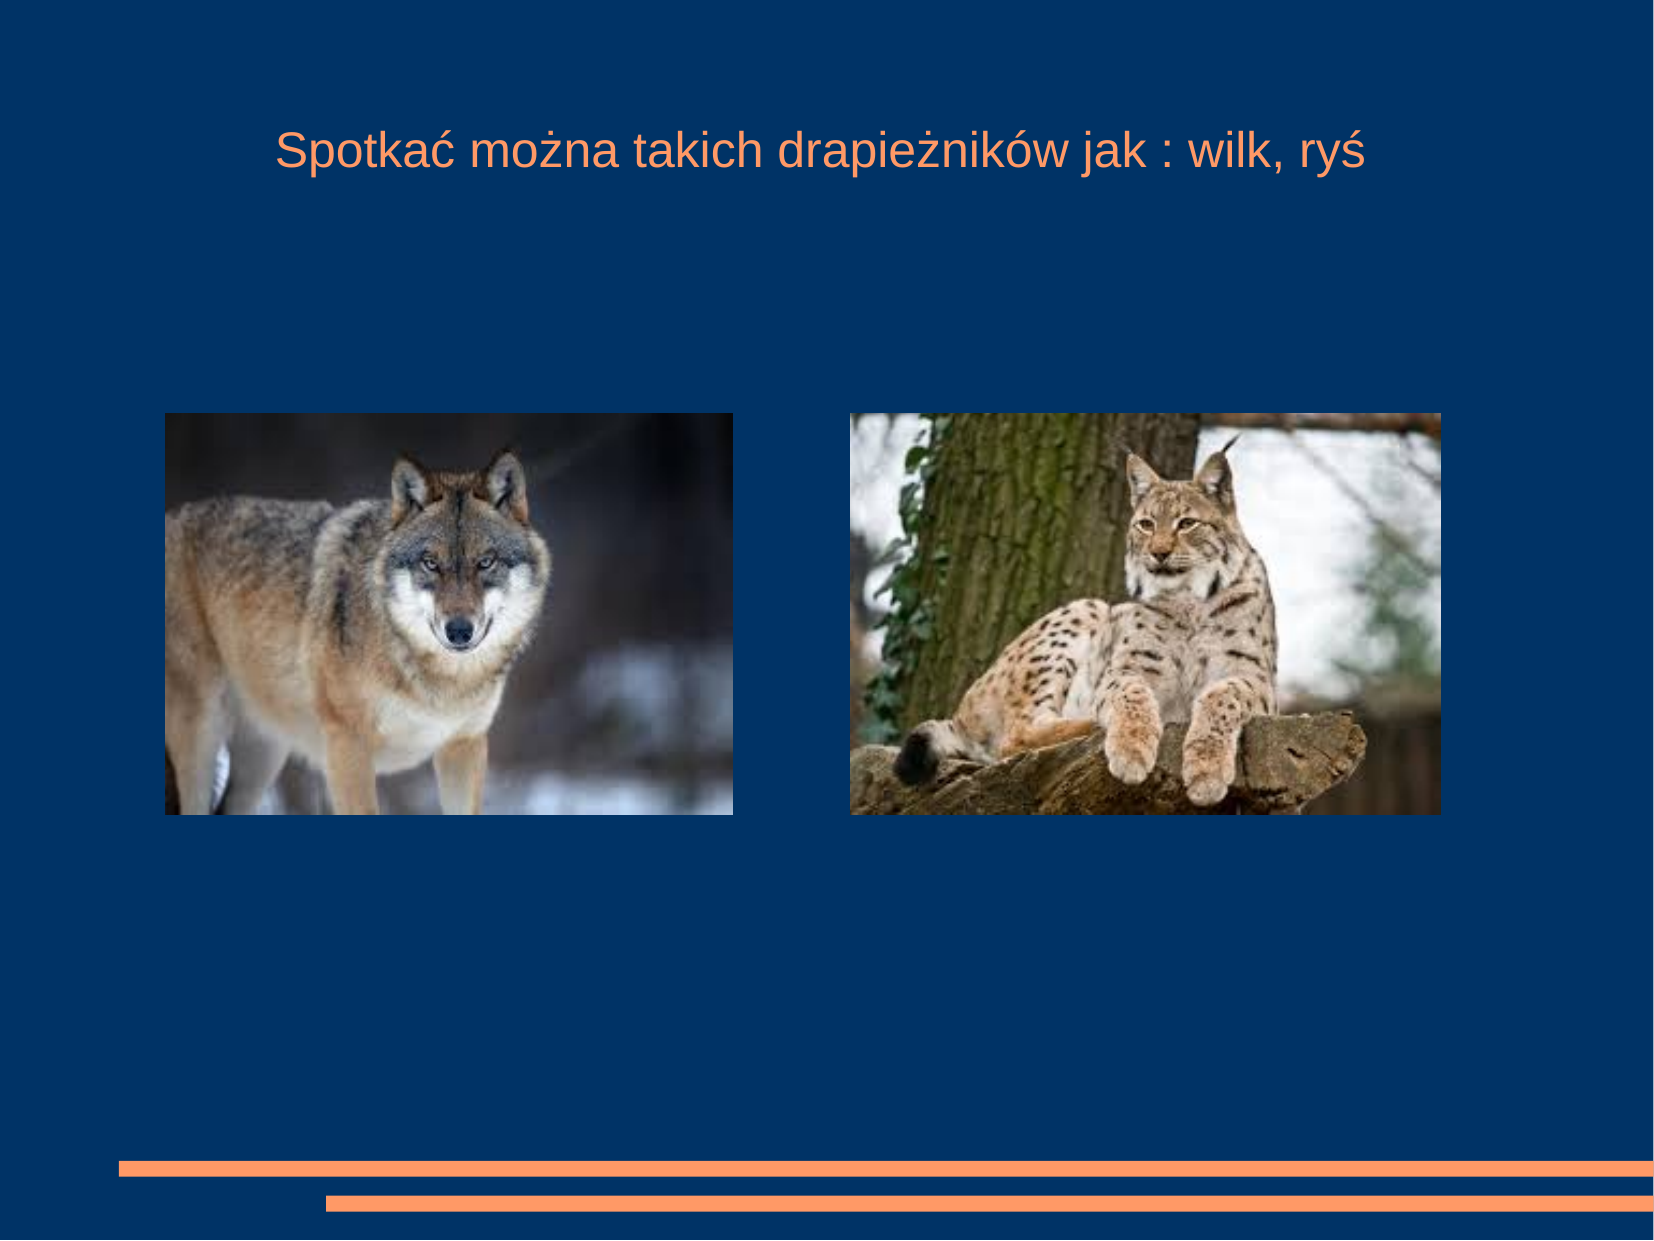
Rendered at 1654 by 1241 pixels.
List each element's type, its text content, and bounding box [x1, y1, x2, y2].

title Spotkać można takich drapieżników jak : wilk, ryś [121, 46, 1534, 254]
picture [165, 413, 733, 815]
picture [850, 413, 1441, 815]
